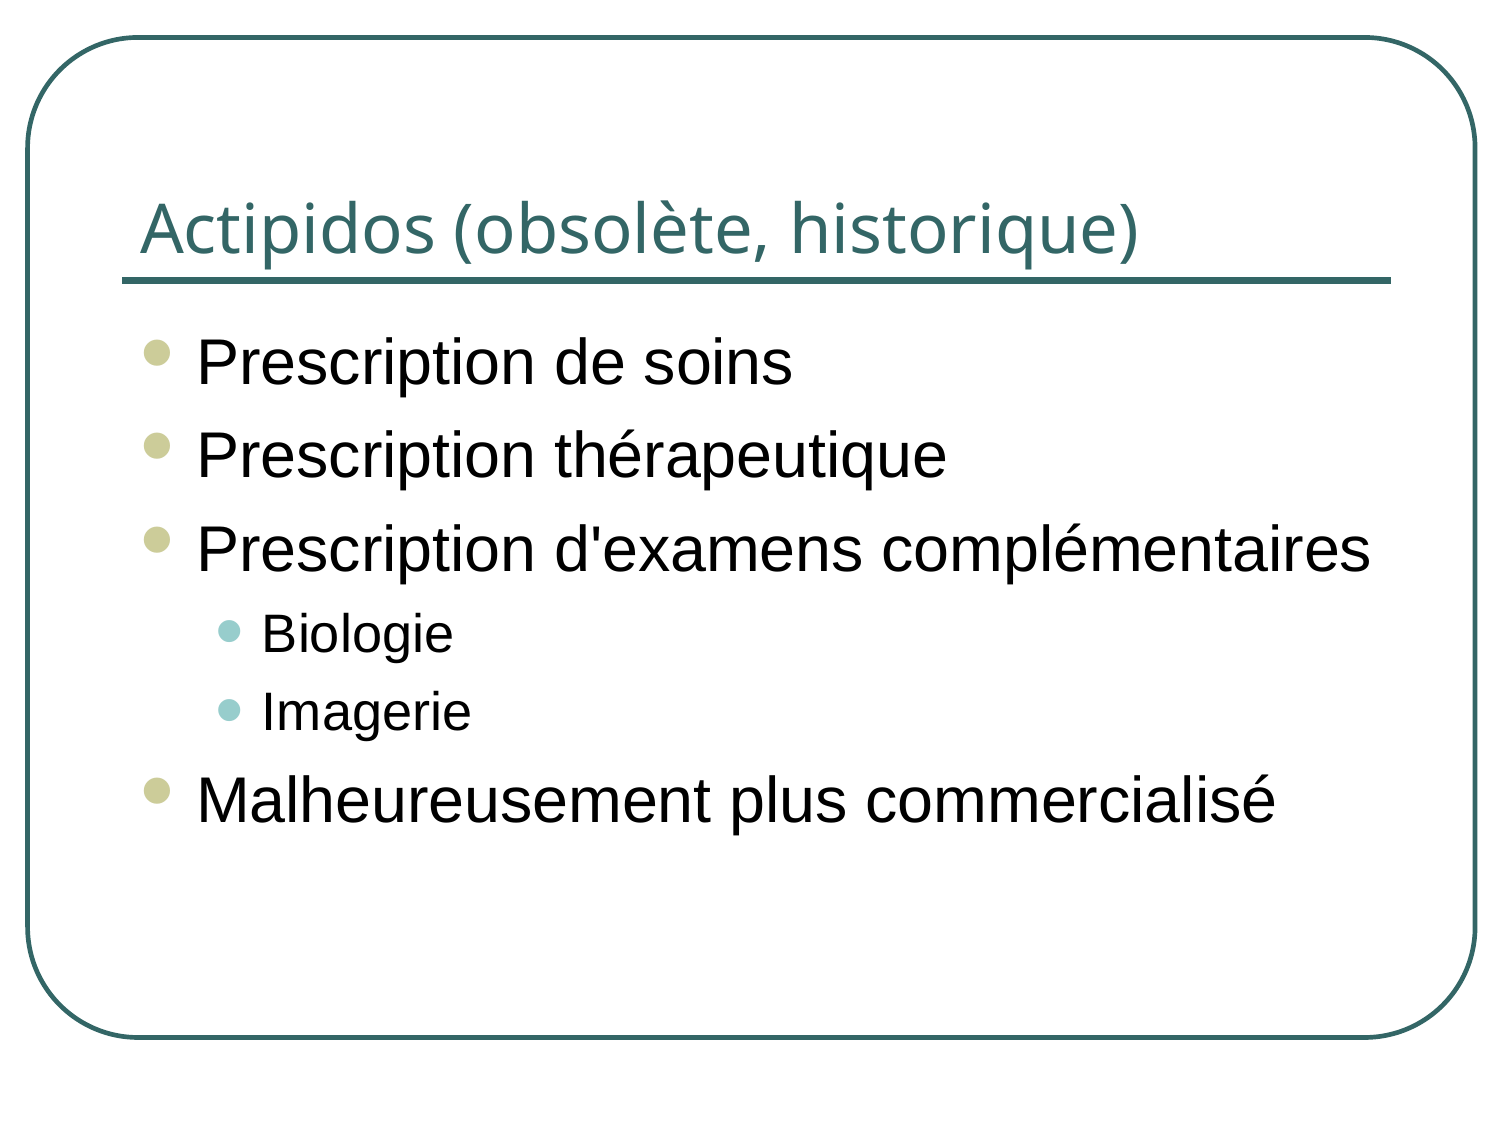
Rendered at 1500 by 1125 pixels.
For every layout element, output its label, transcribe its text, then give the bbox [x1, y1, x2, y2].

list Prescription de soins Prescription thérapeutique Prescription d'examens complémentaires Biologie Imagerie Malheureusement plus commercialisé [125, 312, 1388, 976]
title Actipidos (obsolète, historique) [125, 87, 1388, 275]
